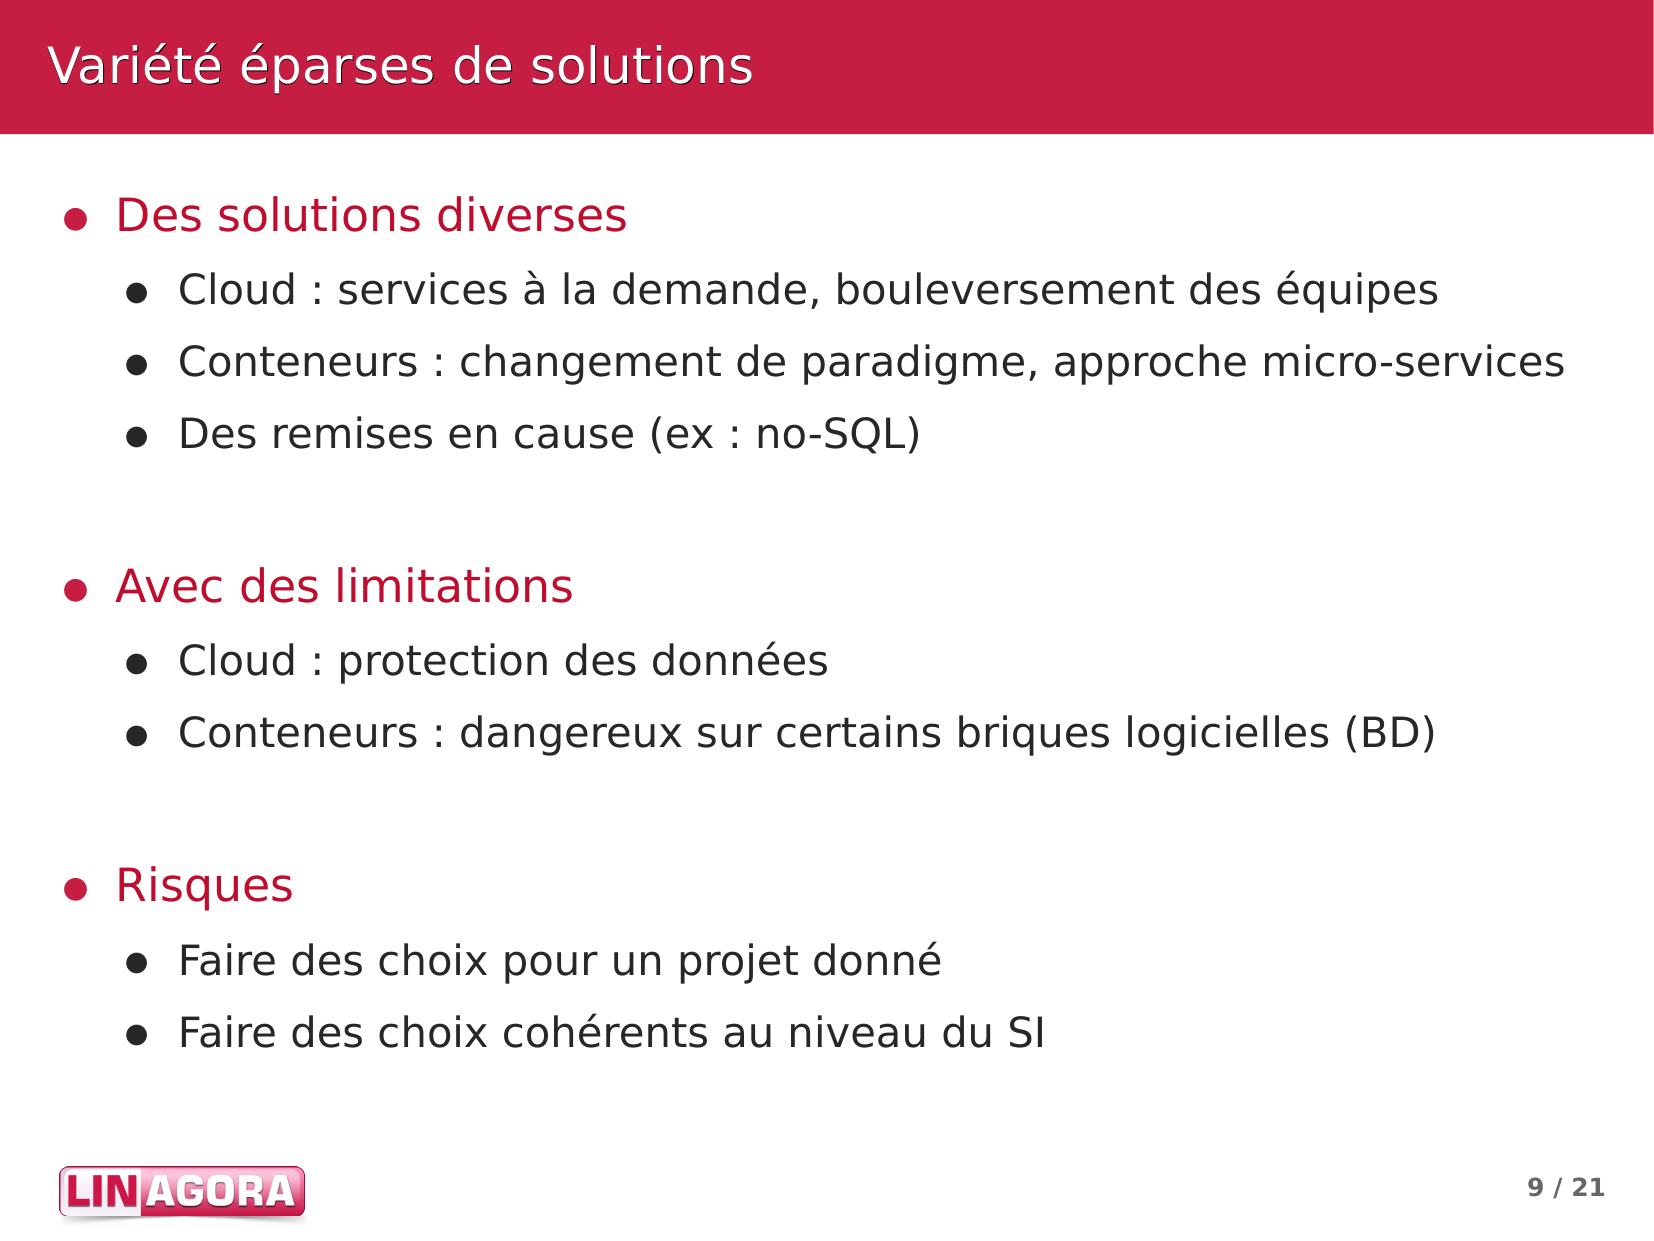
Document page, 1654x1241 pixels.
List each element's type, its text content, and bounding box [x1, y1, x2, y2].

list Des solutions diverses Cloud : services à la demande, bouleversement des équipes Conteneurs : changement de paradigme, approche micro-services Des remises en cause (ex : no-SQL) Avec des limitations Cloud : protection des données Conteneurs : dangereux sur certains briques logicielles (BD) Risques Faire des choix pour un projet donné Faire des choix cohérents au niveau du SI [45, 188, 1606, 1134]
picture [59, 1166, 308, 1229]
title Variété éparses de solutions [47, 7, 1624, 126]
